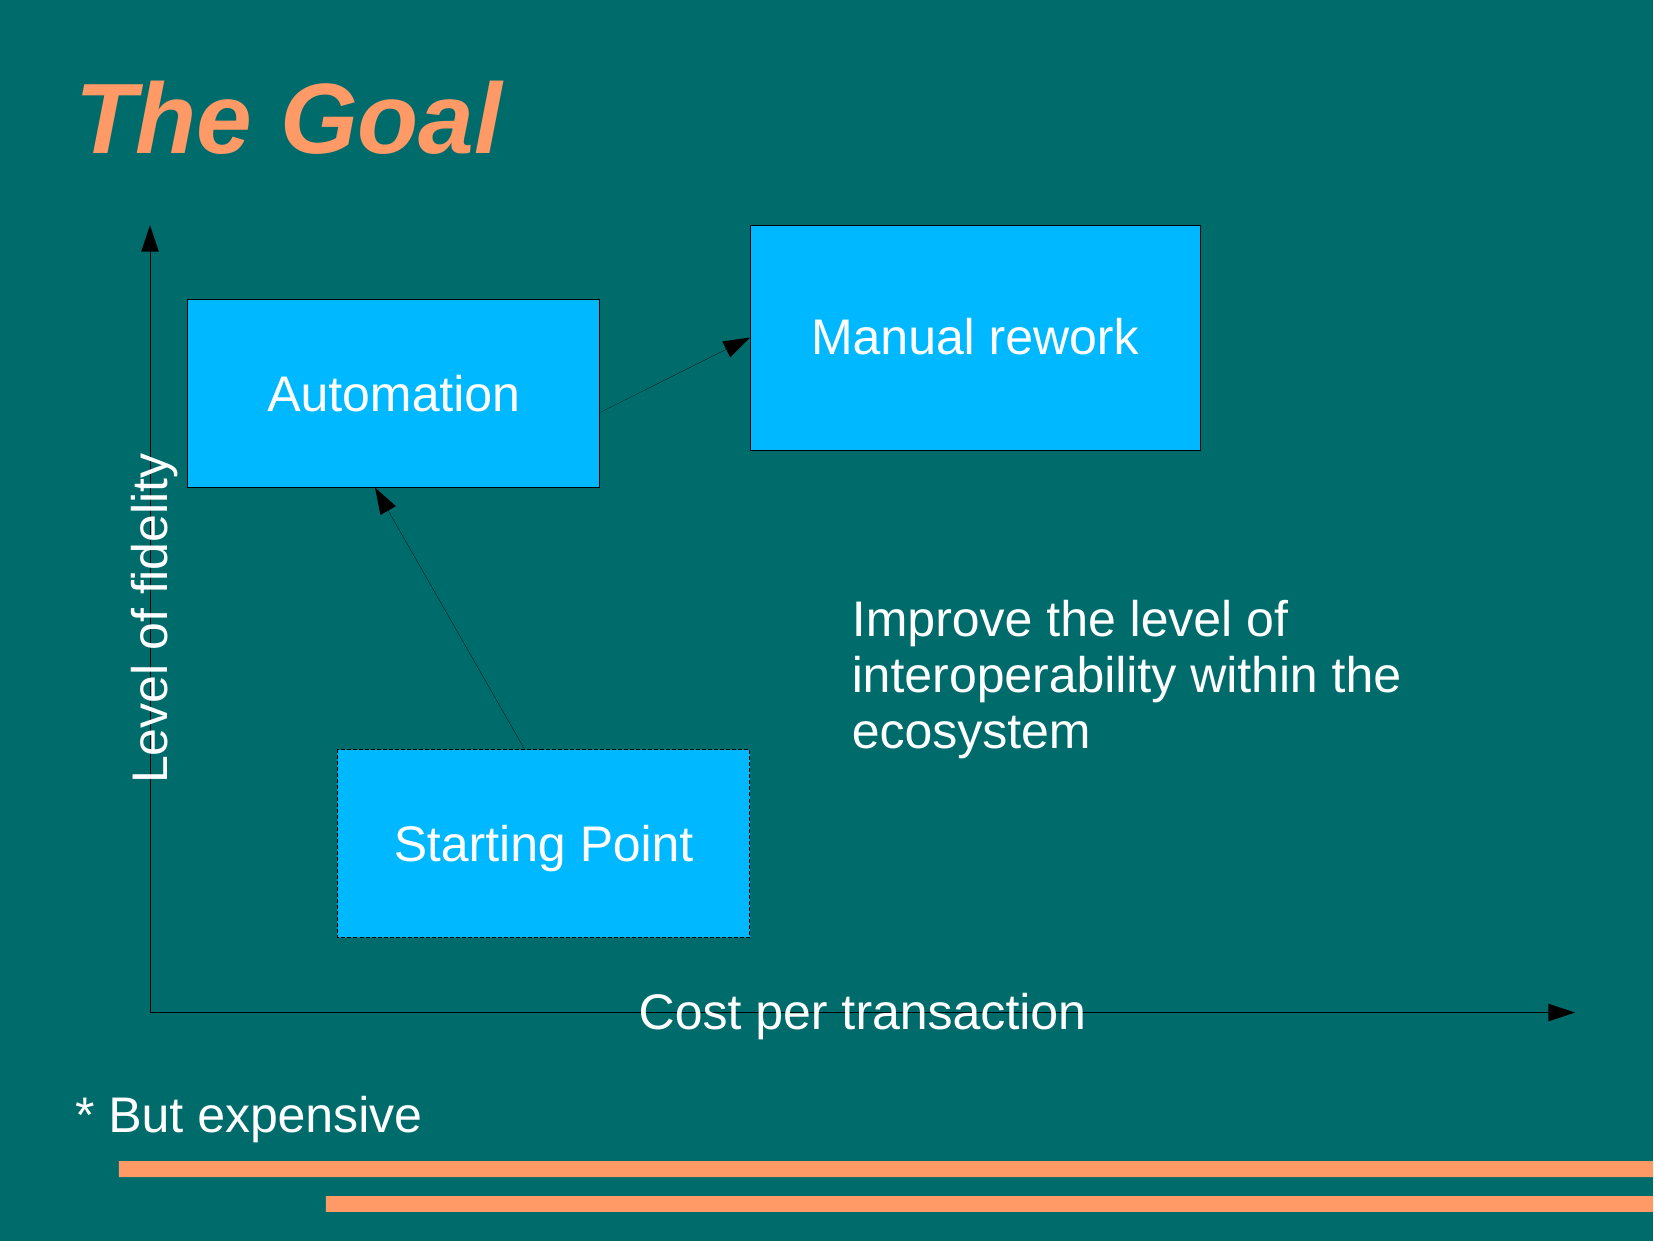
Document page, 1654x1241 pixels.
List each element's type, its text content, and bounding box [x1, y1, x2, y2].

text_box Automation [187, 299, 600, 488]
text_box Starting Point [337, 749, 750, 938]
text_box Improve the level of interoperability within the ecosystem [851, 591, 1463, 788]
text_box * But expensive [75, 1087, 423, 1144]
text_box Manual rework [750, 225, 1201, 451]
title The Goal [75, 15, 1576, 223]
